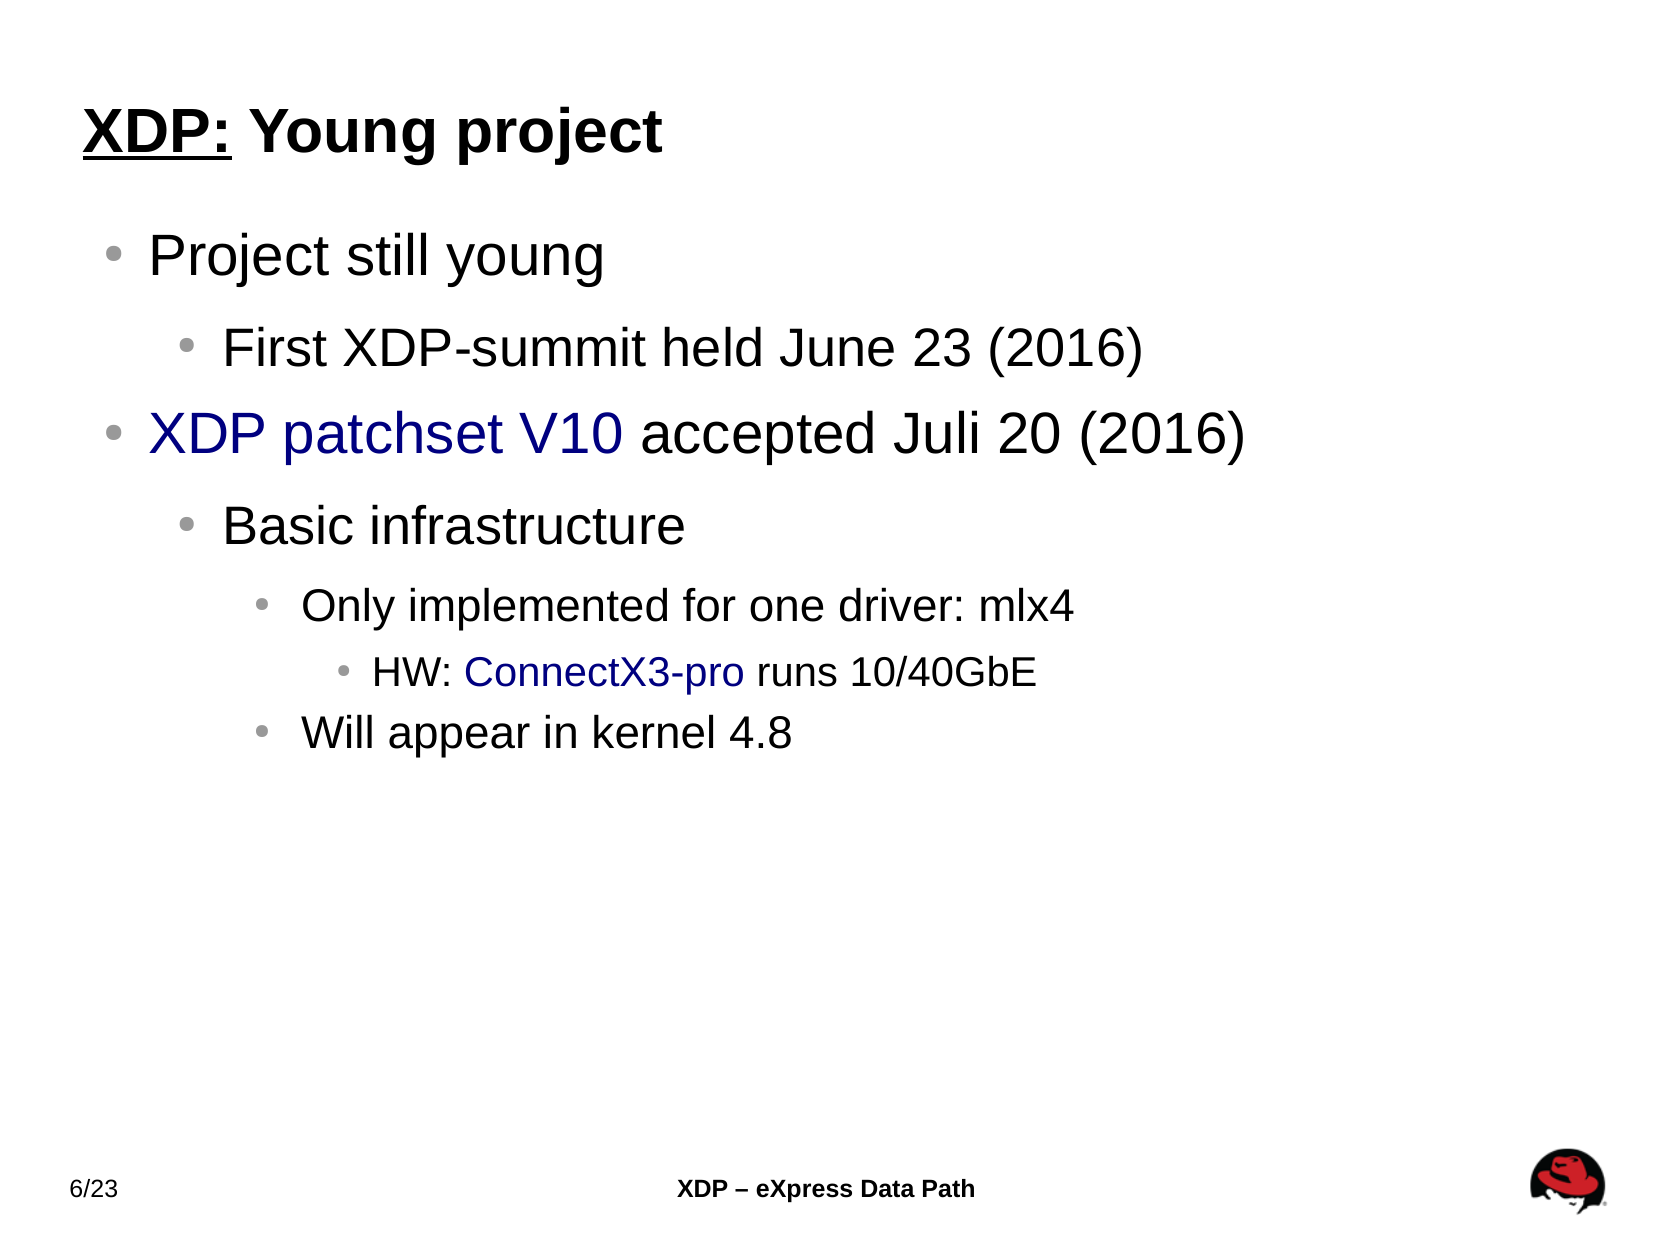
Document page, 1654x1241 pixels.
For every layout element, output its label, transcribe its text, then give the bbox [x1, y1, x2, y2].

title XDP: Young project [82, 37, 1571, 226]
list Project still young First XDP-summit held June 23 (2016) XDP patchset V10 accepted Juli 20 (2016) Basic infrastructure Only implemented for one driver: mlx4 HW: ConnectX3-pro runs 10/40GbE Will appear in kernel 4.8 [88, 222, 1577, 1132]
picture [1529, 1146, 1613, 1224]
